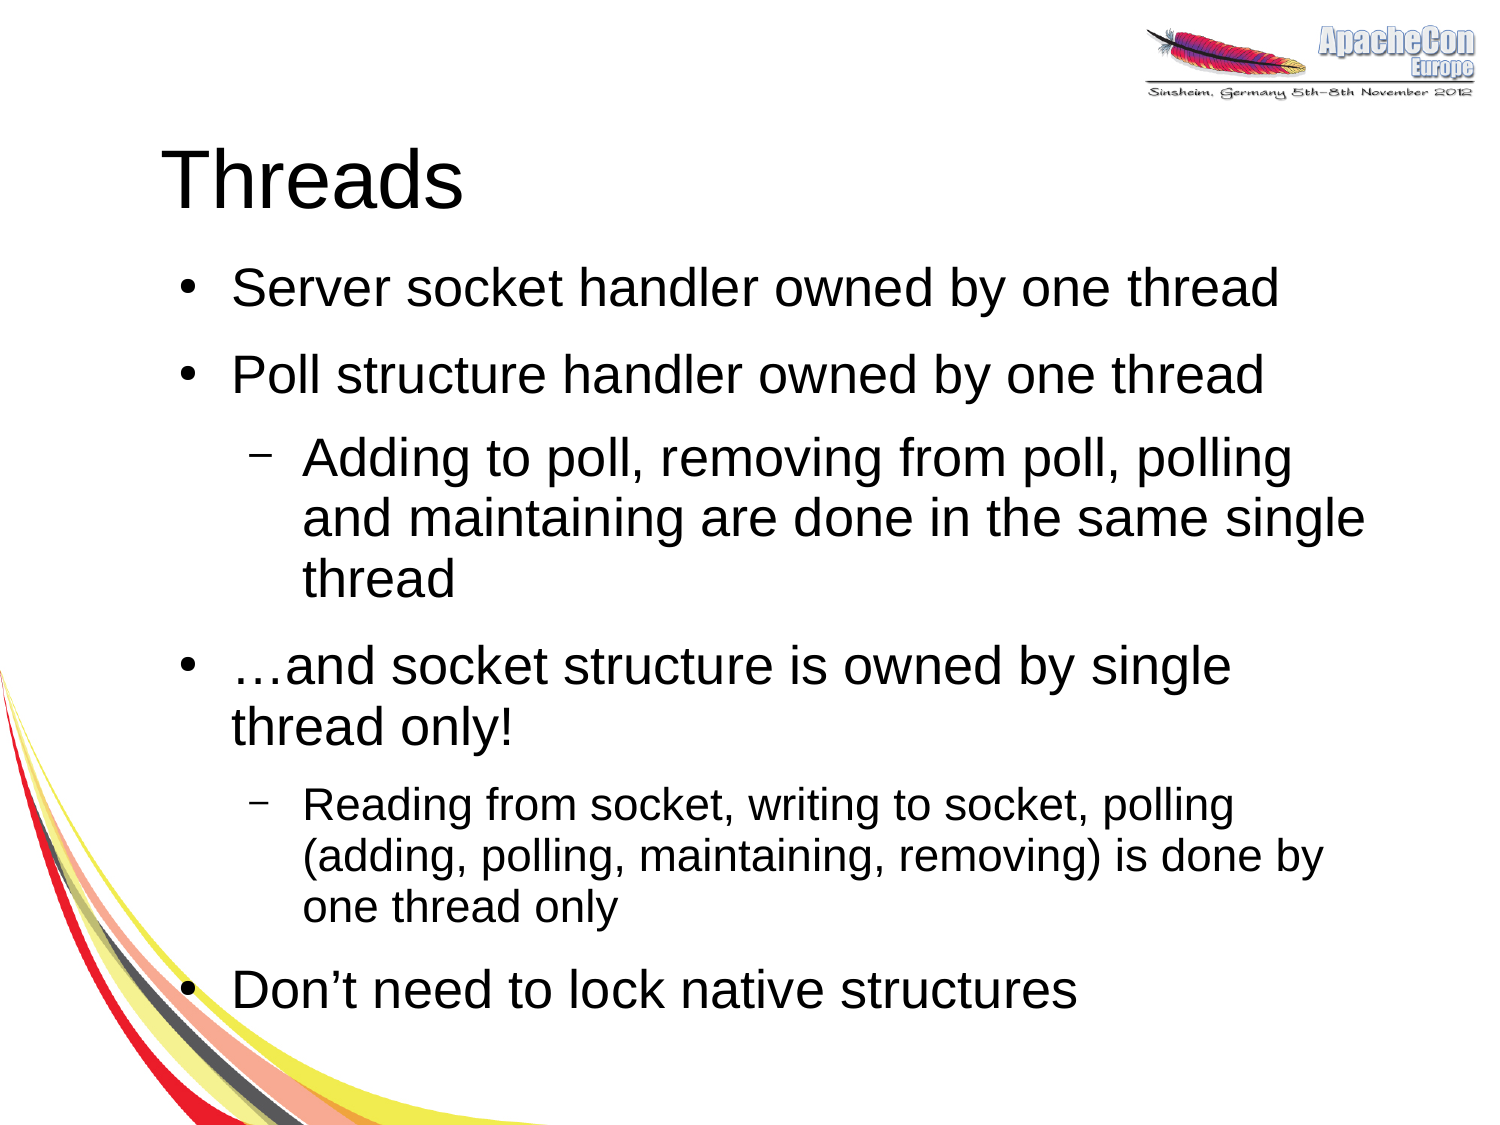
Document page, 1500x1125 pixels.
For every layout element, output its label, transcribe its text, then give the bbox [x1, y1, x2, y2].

picture [0, 0, 1500, 1125]
list Server socket handler owned by one thread Poll structure handler owned by one thread Adding to poll, removing from poll, polling and maintaining are done in the same single thread …and socket structure is owned by single thread only! Reading from socket, writing to socket, polling (adding, polling, maintaining, removing) is done by one thread only Don’t need to lock native structures [160, 257, 1393, 929]
title Threads [160, 128, 1393, 231]
